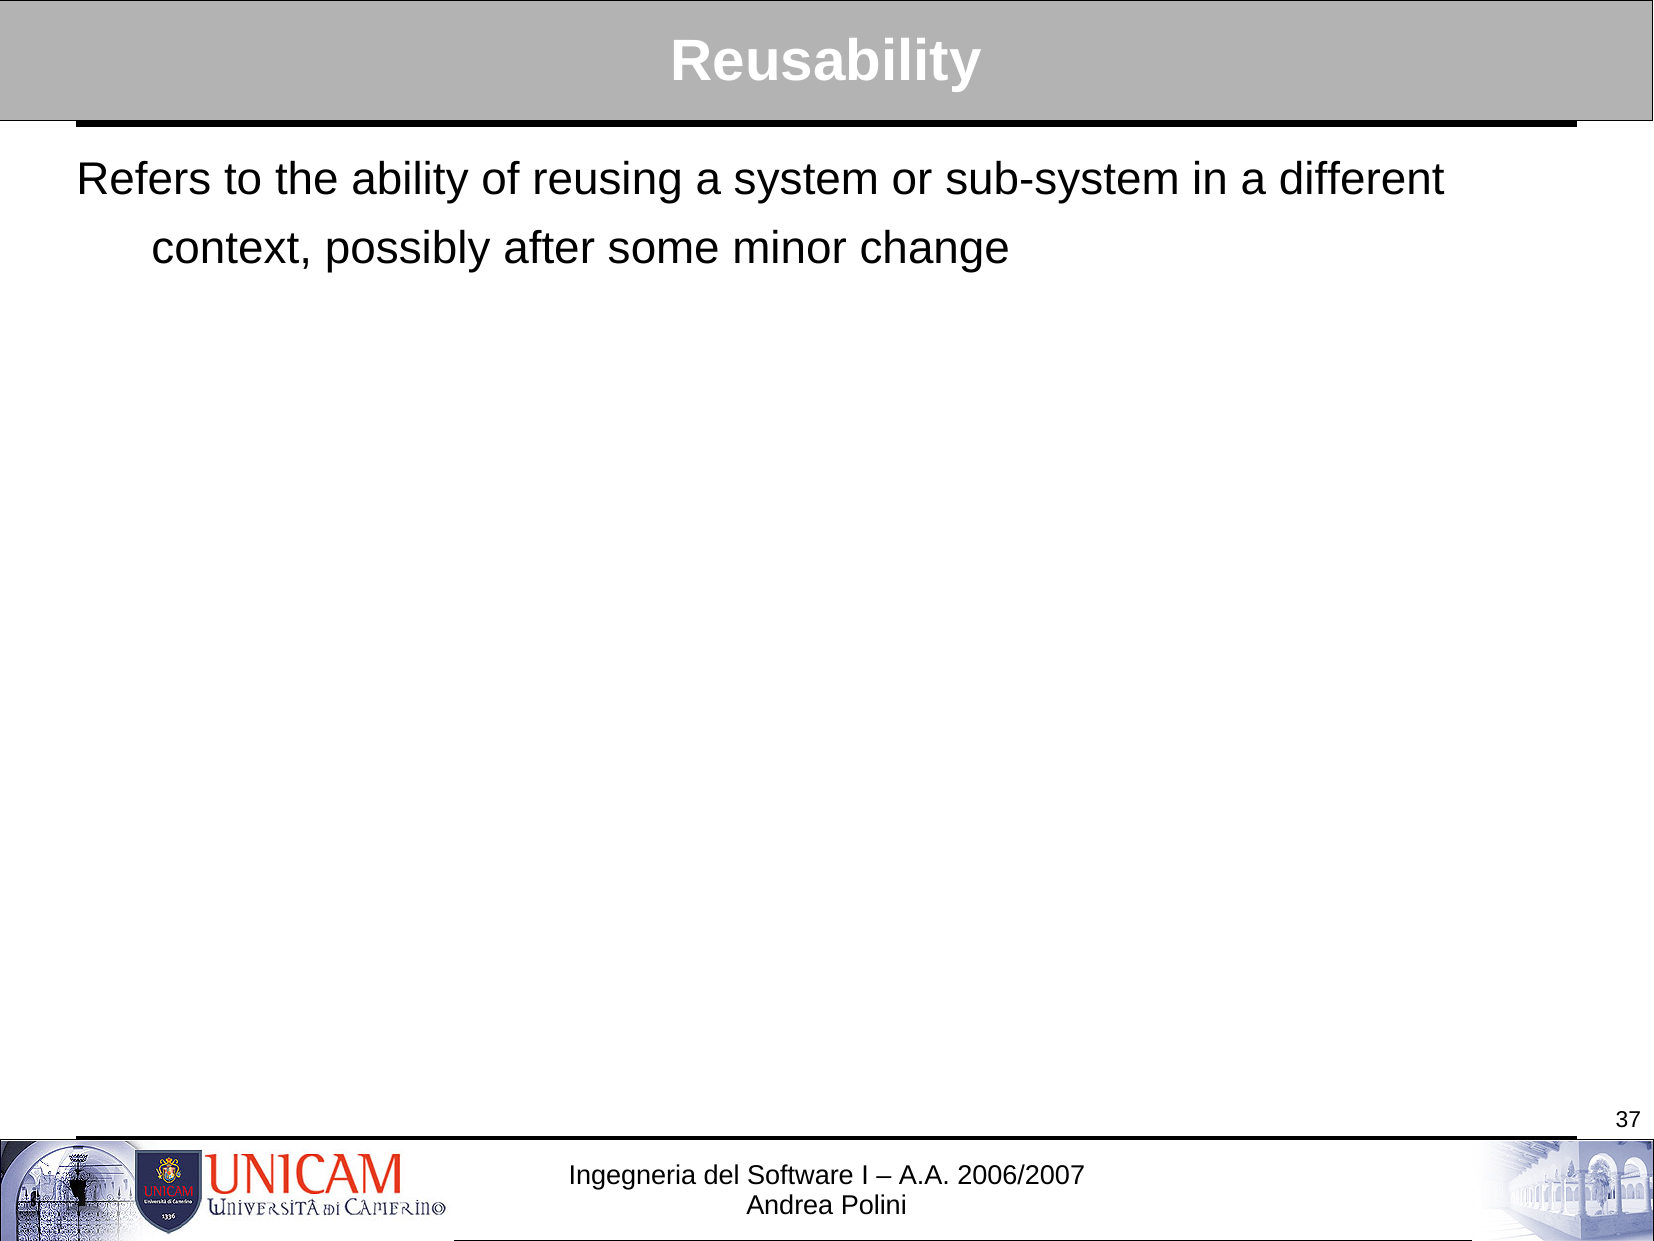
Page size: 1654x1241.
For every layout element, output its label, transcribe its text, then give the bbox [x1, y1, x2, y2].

title Reusability [0, 0, 1653, 121]
picture [0, 1141, 454, 1241]
picture [1472, 1141, 1653, 1241]
list Refers to the ability of reusing a system or sub-system in a different context, possibly after some minor change [76, 152, 1577, 671]
